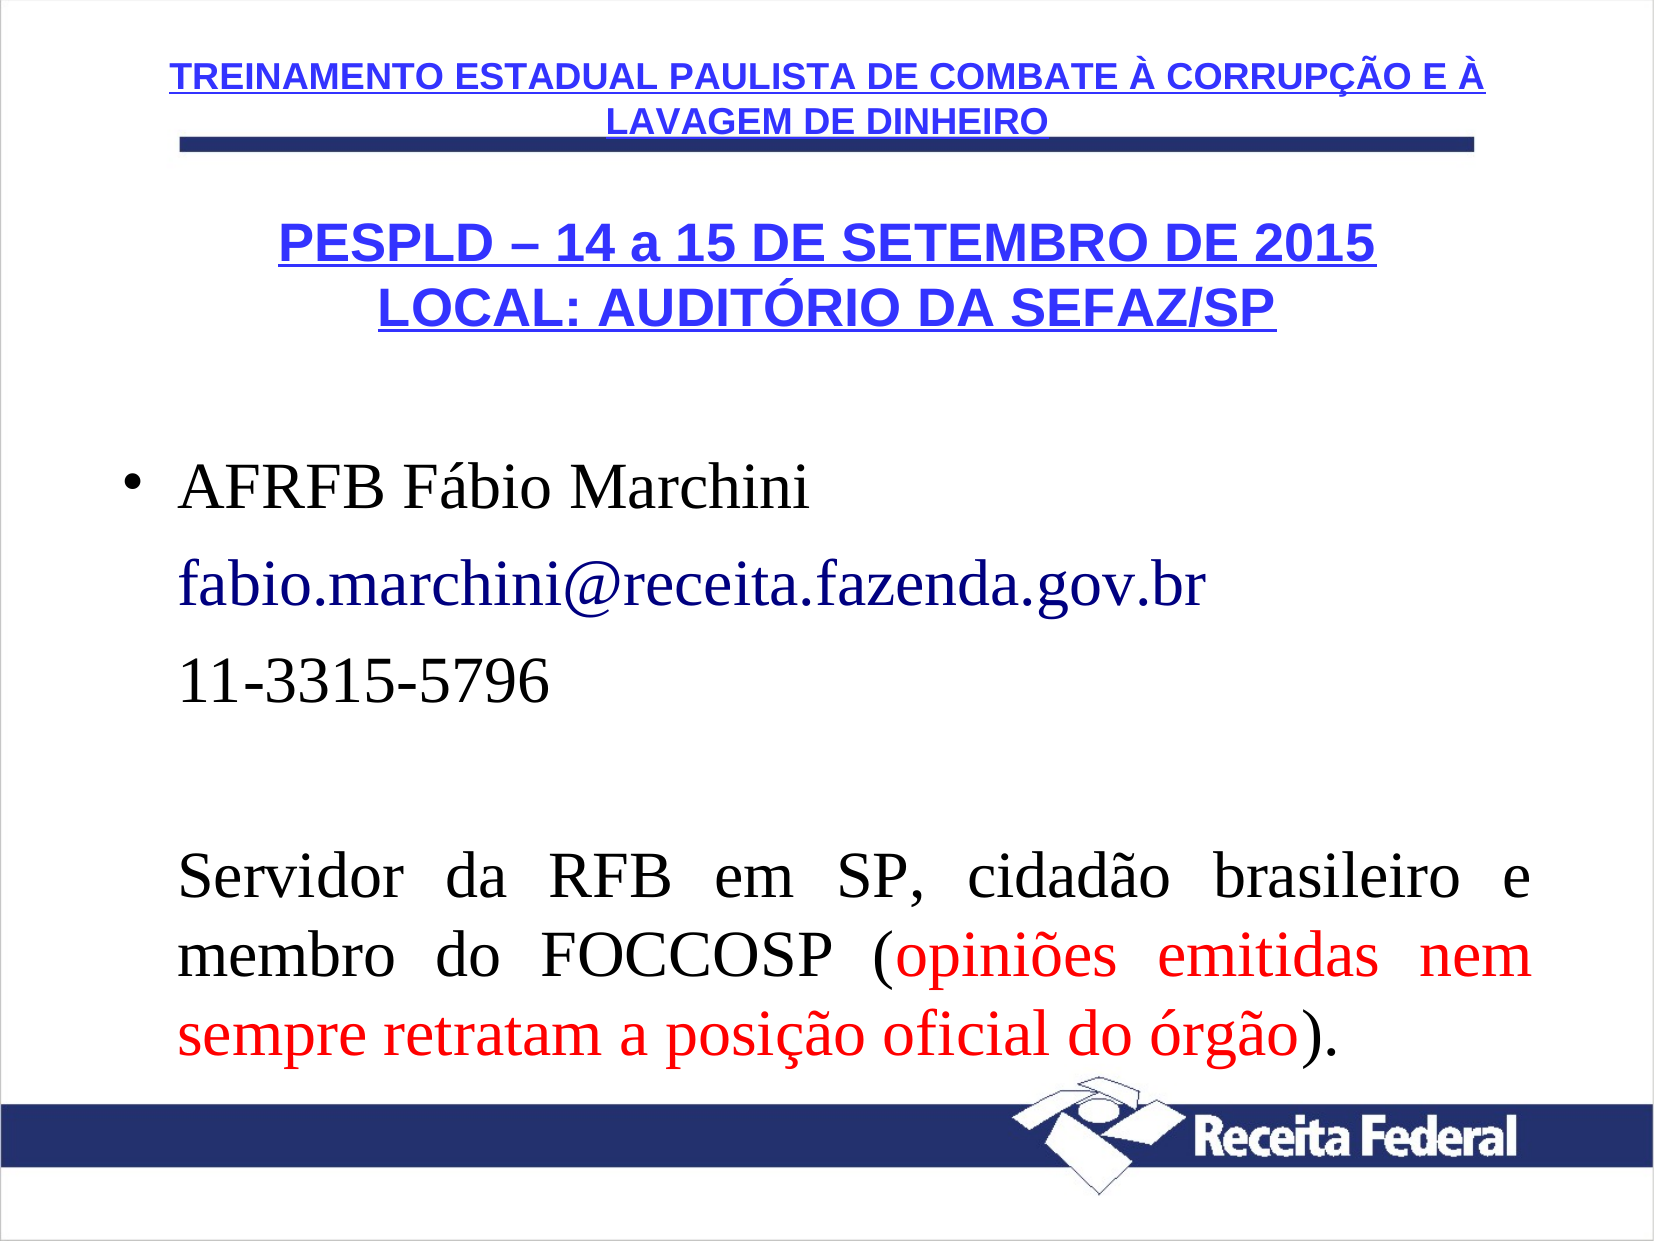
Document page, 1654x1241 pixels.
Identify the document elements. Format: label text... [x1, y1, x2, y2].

list AFRFB Fábio Marchini fabio.marchini@receita.fazenda.gov.br 11-3315-5796 Servidor da RFB em SP, cidadão brasileiro e membro do FOCCOSP (opiniões emitidas nem sempre retratam a posição oficial do órgão). [121, 344, 1534, 1077]
title TREINAMENTO ESTADUAL PAULISTA DE COMBATE À CORRUPÇÃO E À LAVAGEM DE DINHEIRO PESPLD – 14 a 15 DE SETEMBRO DE 2015 LOCAL: AUDITÓRIO DA SEFAZ/SP [121, 52, 1534, 338]
picture [0, 0, 1654, 1241]
